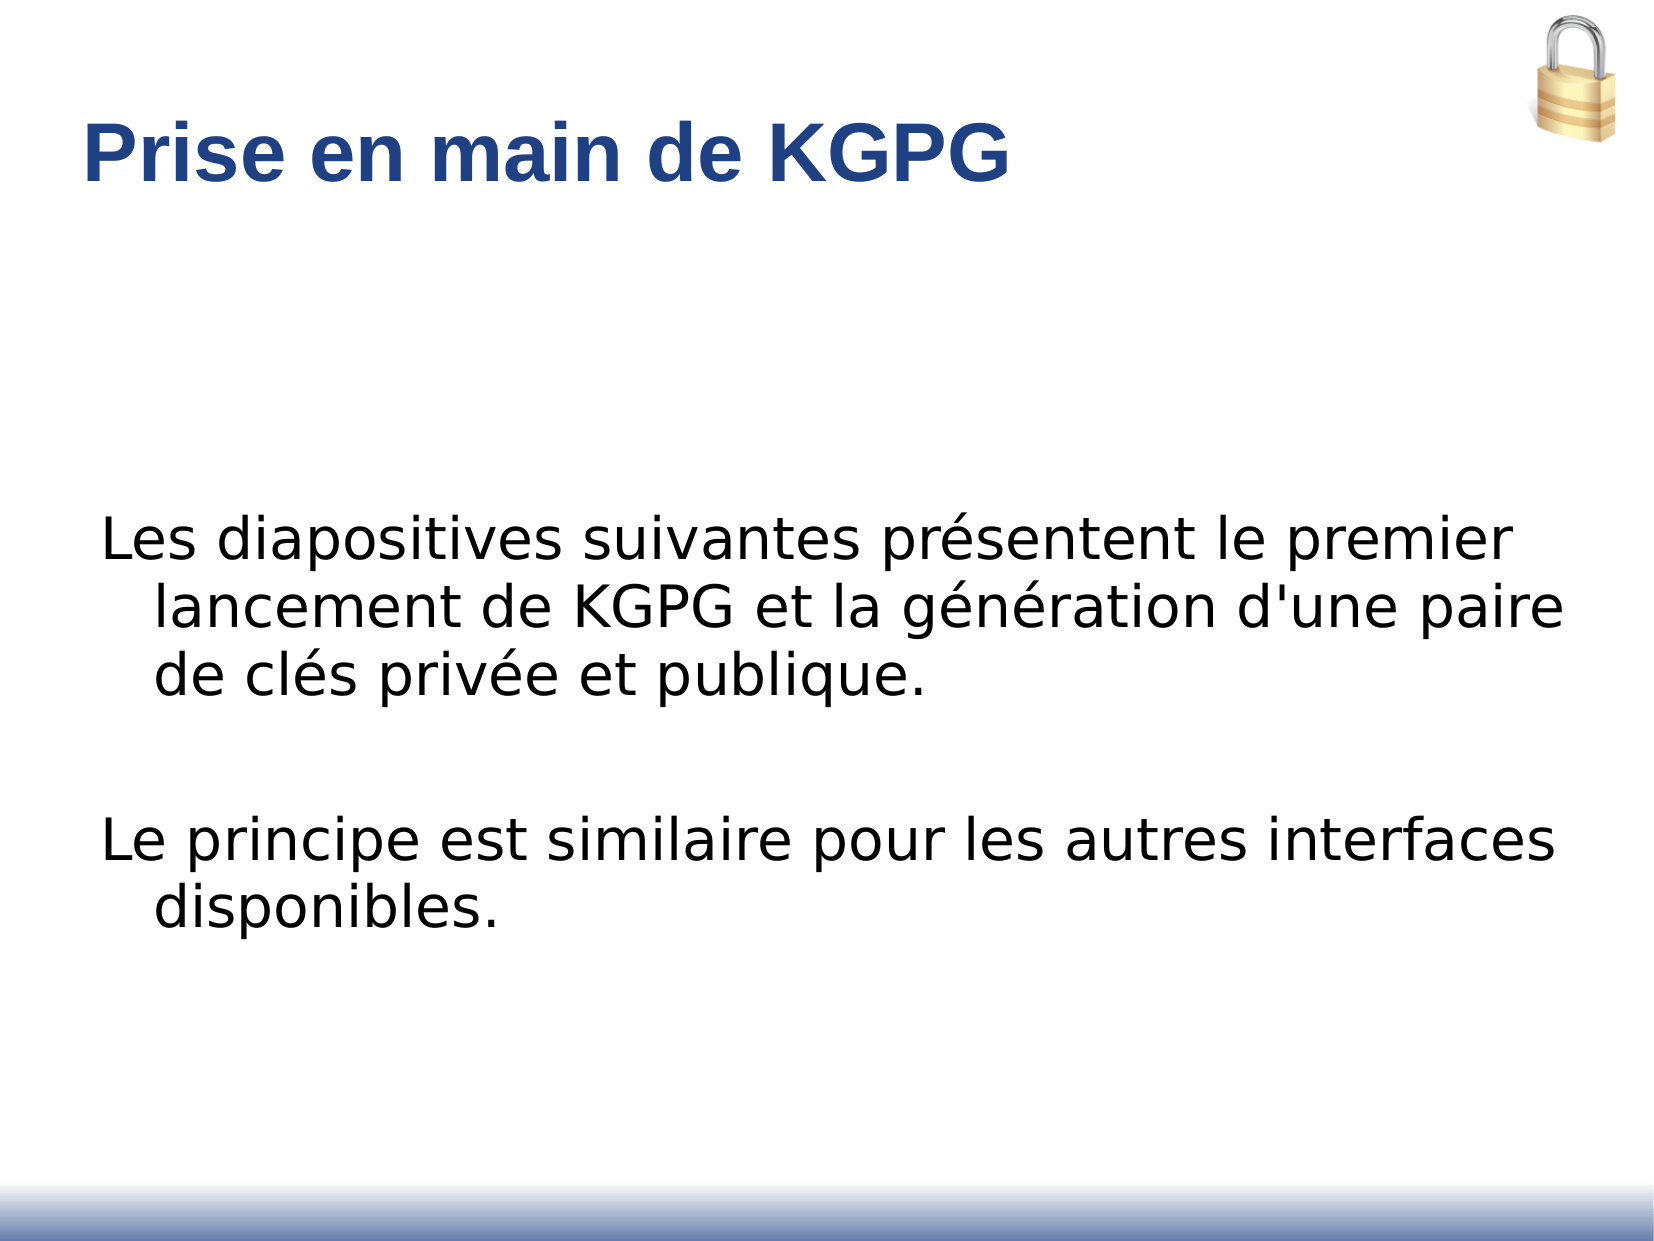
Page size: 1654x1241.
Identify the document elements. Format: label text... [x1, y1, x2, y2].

title Prise en main de KGPG [82, 49, 1571, 257]
picture [1505, 11, 1642, 148]
list Les diapositives suivantes présentent le premier lancement de KGPG et la génération d'une paire de clés privée et publique. Le principe est similaire pour les autres interfaces disponibles. [82, 324, 1571, 1123]
